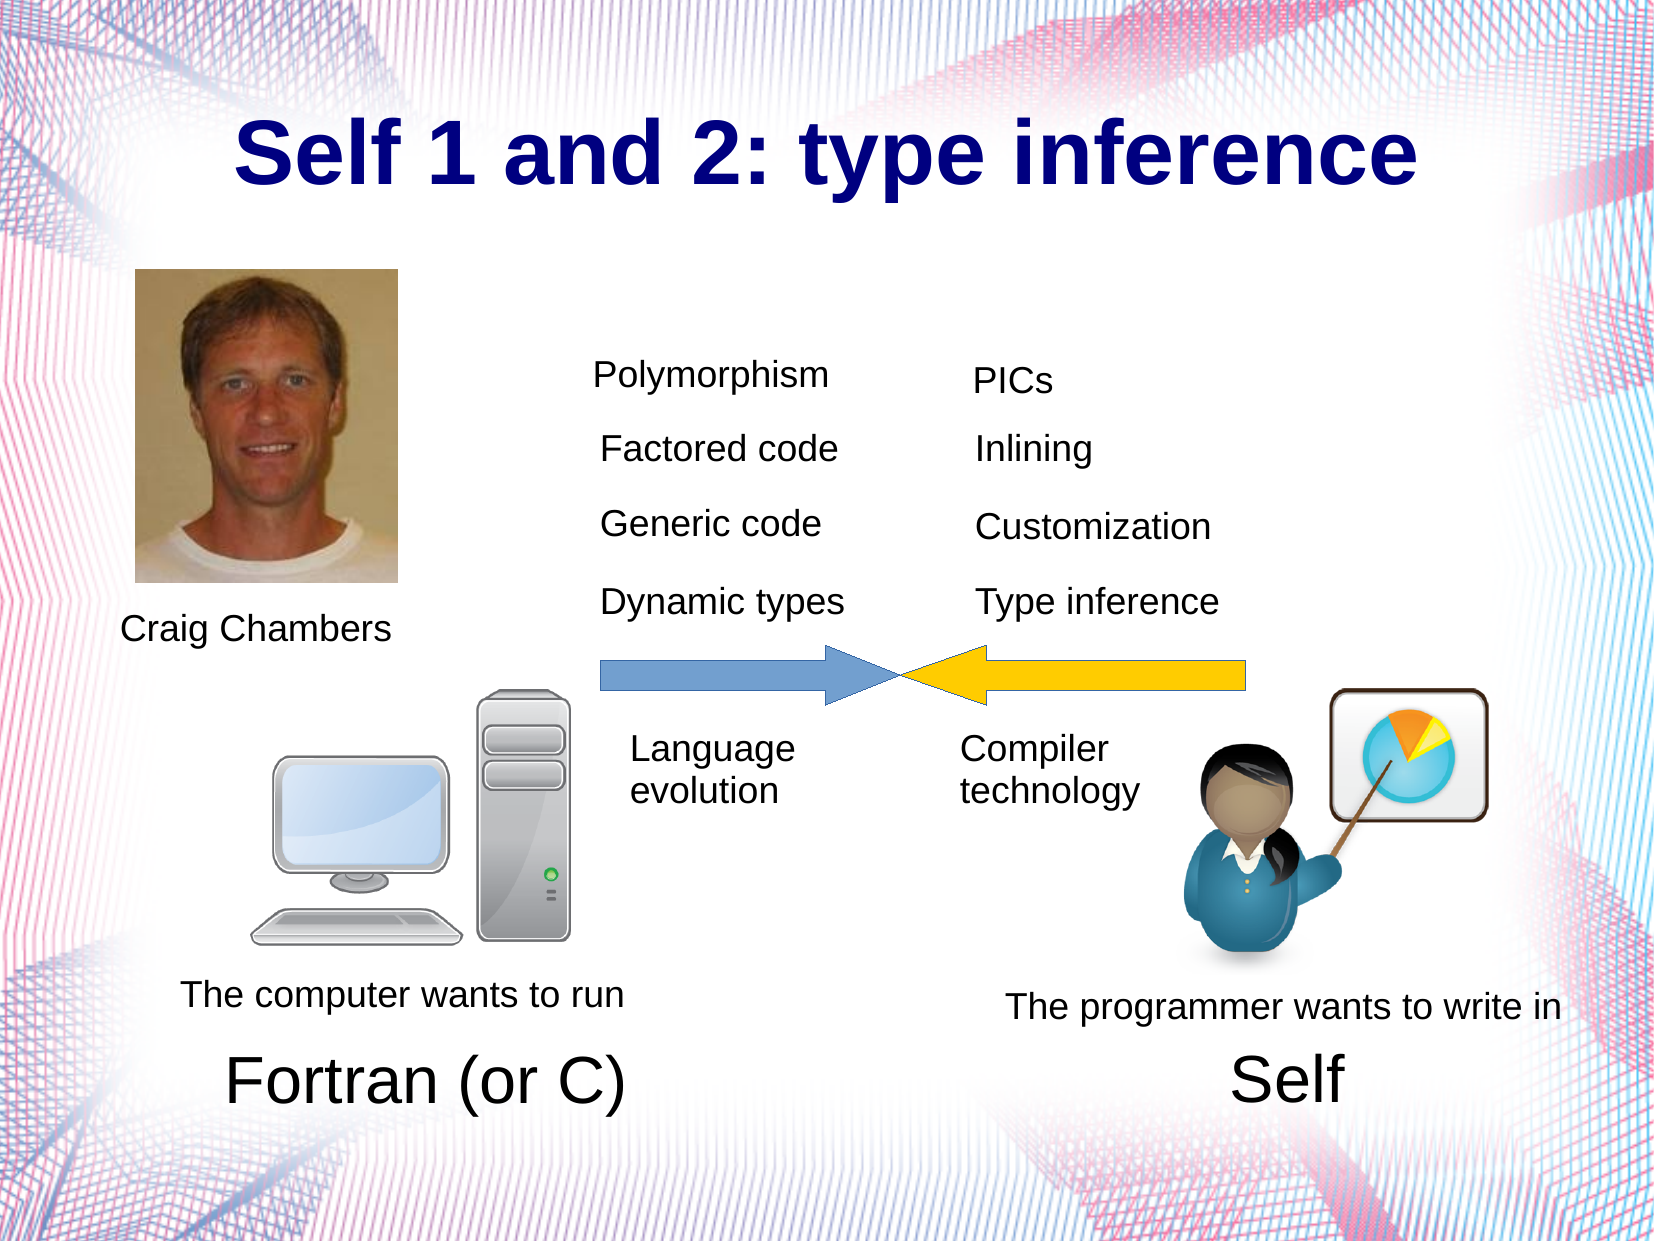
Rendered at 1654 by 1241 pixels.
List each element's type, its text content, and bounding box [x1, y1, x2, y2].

text_box The computer wants to run [165, 966, 766, 1024]
text_box Generic code [585, 495, 901, 552]
text_box Dynamic types [585, 573, 931, 631]
text_box Craig Chambers [105, 600, 421, 657]
text_box Customization [960, 498, 1231, 556]
text_box The programmer wants to write in [990, 978, 1651, 1036]
text_box Language evolution [615, 720, 886, 819]
picture [0, 0, 1654, 1241]
text_box PICs [957, 351, 1183, 409]
text_box Self [1215, 1035, 1621, 1155]
text_box Polymorphism [578, 345, 849, 403]
text_box Fortran (or C) [210, 1035, 841, 1126]
text_box Compiler technology [945, 720, 1186, 819]
title Self 1 and 2: type inference [82, 49, 1571, 257]
text_box [600, 645, 1246, 706]
text_box Factored code [585, 420, 886, 477]
text_box Type inference [960, 573, 1321, 631]
text_box Inlining [960, 420, 1246, 477]
